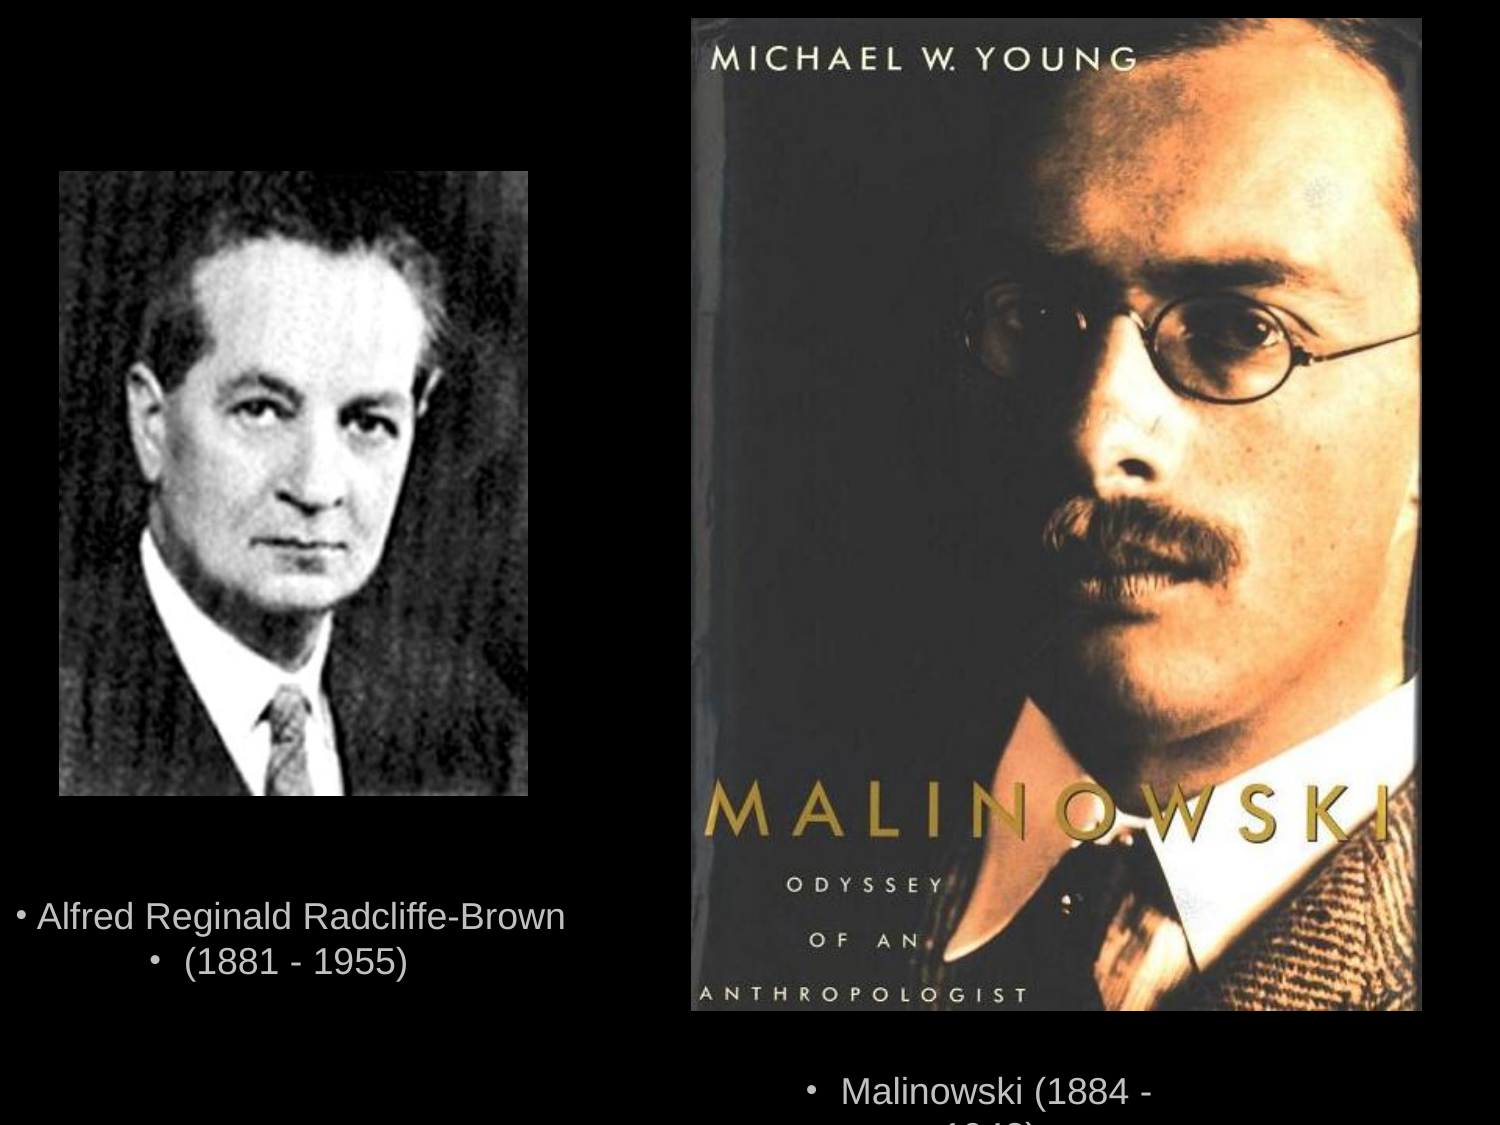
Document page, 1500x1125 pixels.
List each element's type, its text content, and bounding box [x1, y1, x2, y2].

picture [59, 171, 528, 796]
text_box Alfred Reginald Radcliffe-Brown (1881 - 1955) [0, 884, 590, 1079]
picture [691, 18, 1422, 1011]
text_box Malinowski (1884 - 1942) [766, 1060, 1213, 1120]
